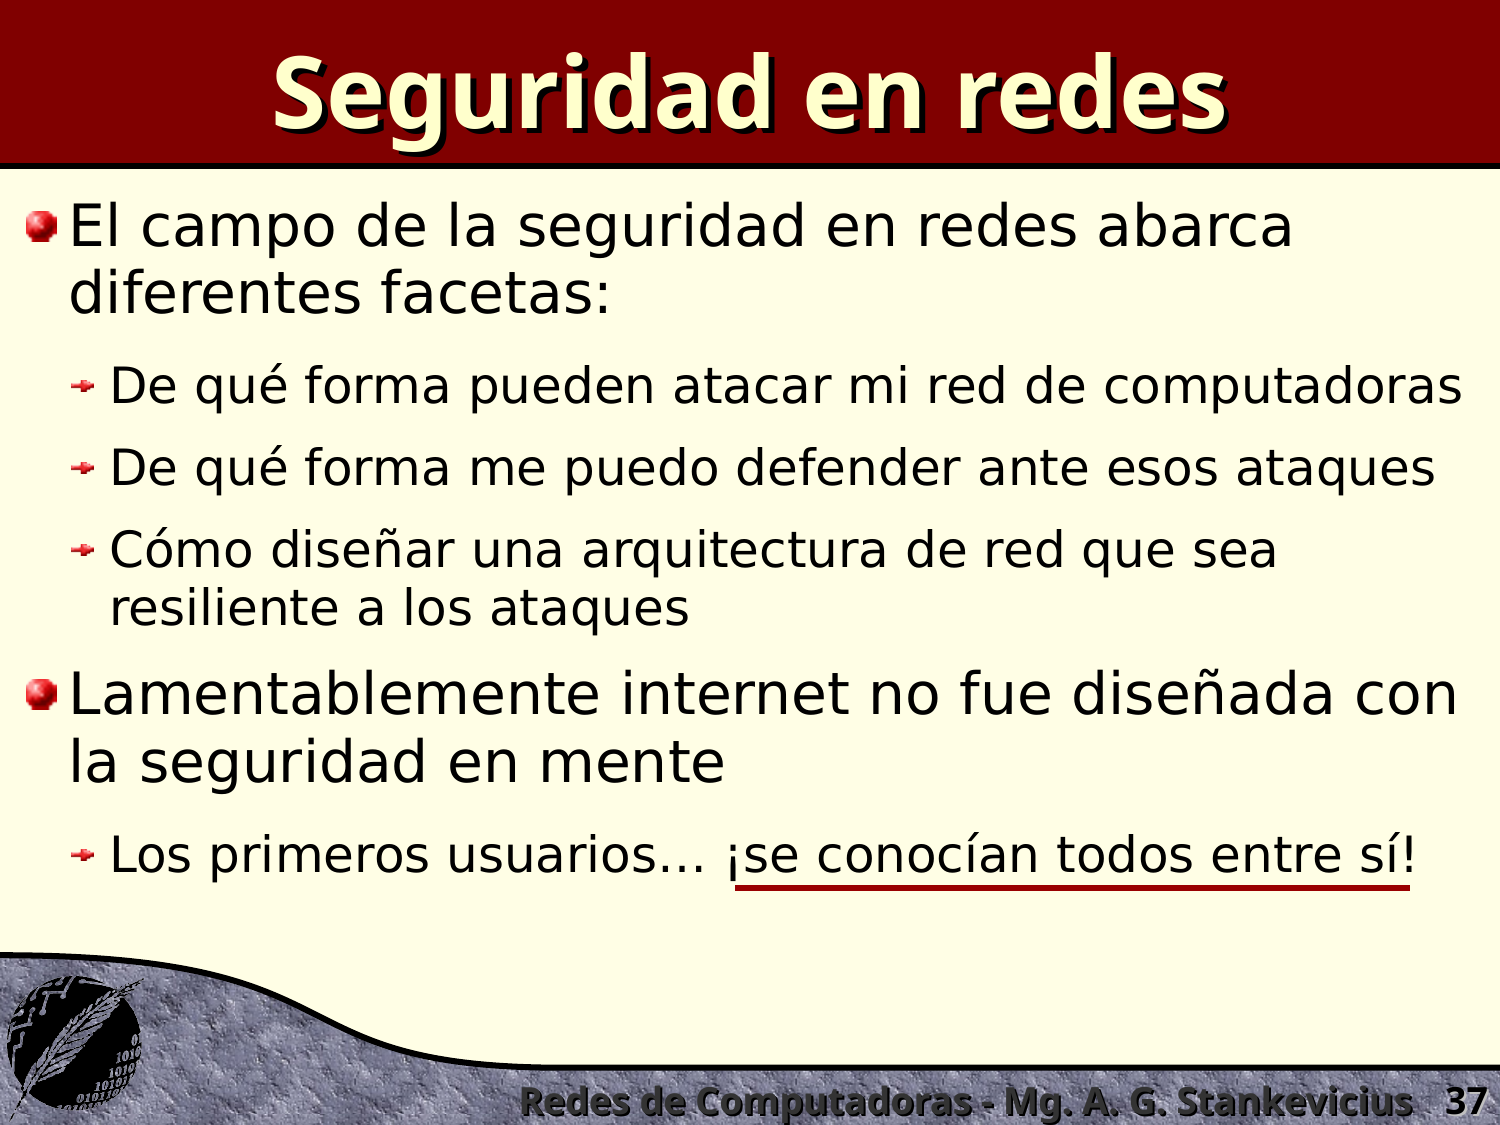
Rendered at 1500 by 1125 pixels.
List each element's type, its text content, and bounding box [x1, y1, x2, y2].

picture [0, 959, 1500, 1125]
title Seguridad en redes [15, 5, 1485, 160]
list El campo de la seguridad en redes abarca diferentes facetas: De qué forma pueden atacar mi red de computadoras De qué forma me puedo defender ante esos ataques Cómo diseñar una arquitectura de red que sea resiliente a los ataques Lamentablemente internet no fue diseñada con la seguridad en mente Los primeros usuarios… ¡se conocían todos entre sí! [11, 192, 1486, 885]
picture [790, 1100, 795, 1110]
picture [1047, 1100, 1054, 1110]
